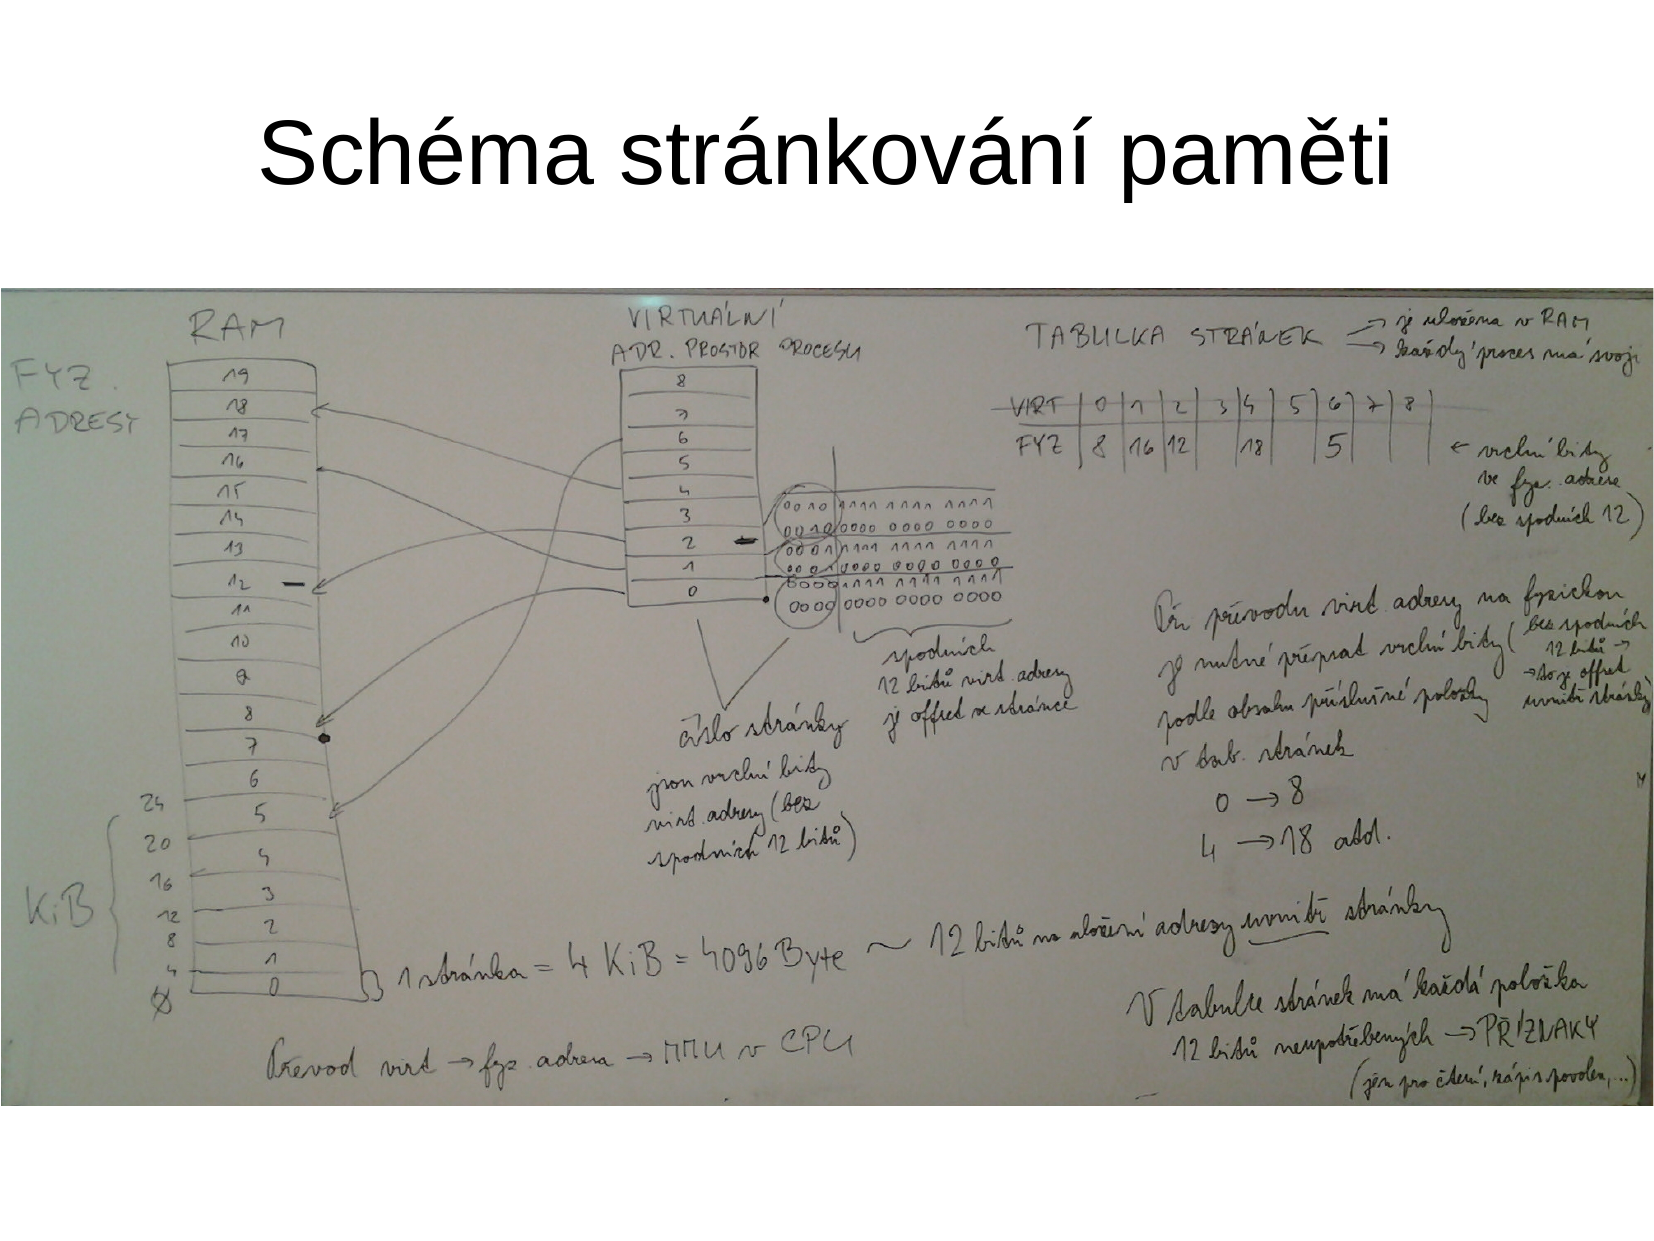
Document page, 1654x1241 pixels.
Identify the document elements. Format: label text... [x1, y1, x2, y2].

title Schéma stránkování paměti [82, 49, 1571, 257]
picture [1, 288, 1654, 1106]
